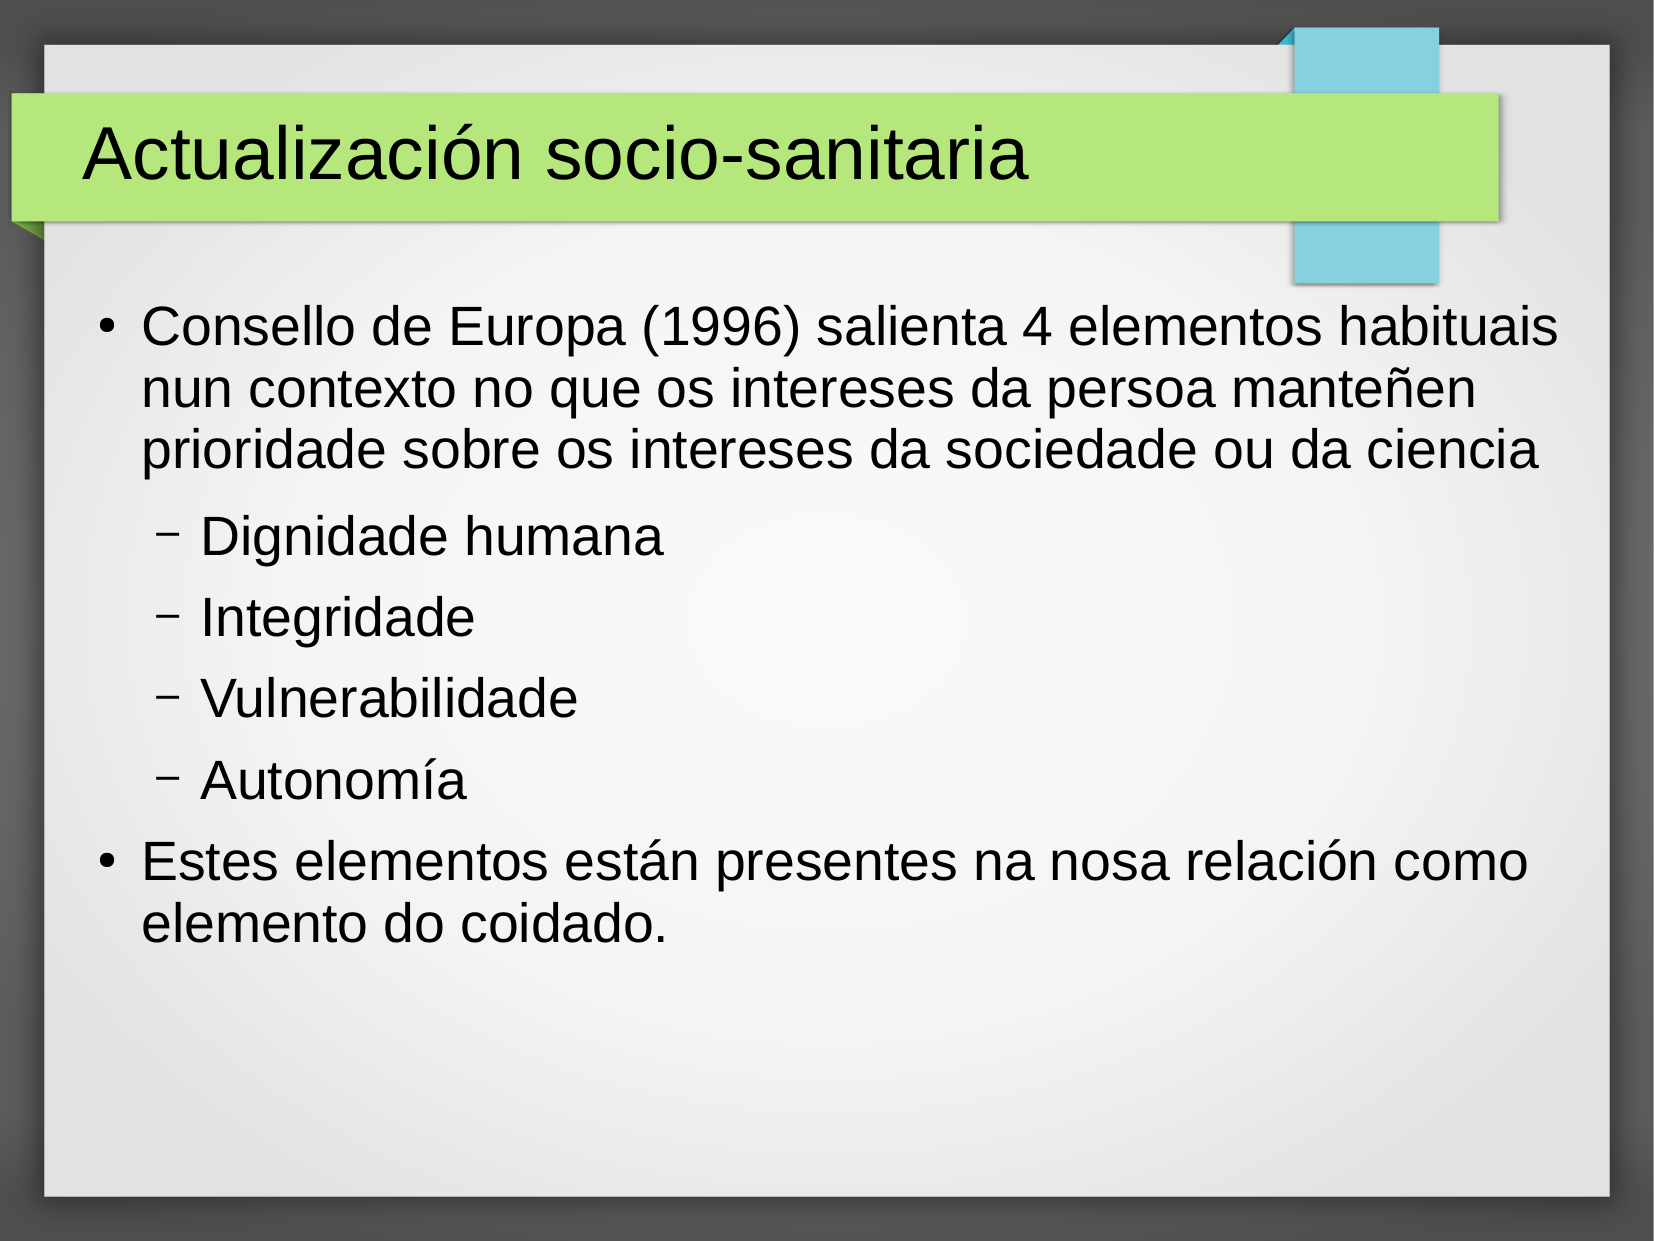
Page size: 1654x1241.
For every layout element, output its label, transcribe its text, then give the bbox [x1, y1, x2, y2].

title Actualización socio-sanitaria [82, 94, 1264, 213]
picture [0, 0, 1654, 1241]
list Consello de Europa (1996) salienta 4 elementos habituais nun contexto no que os intereses da persoa manteñen prioridade sobre os intereses da sociedade ou da ciencia Dignidade humana Integridade Vulnerabilidade Autonomía Estes elementos están presentes na nosa relación como elemento do coidado. [82, 295, 1571, 1015]
